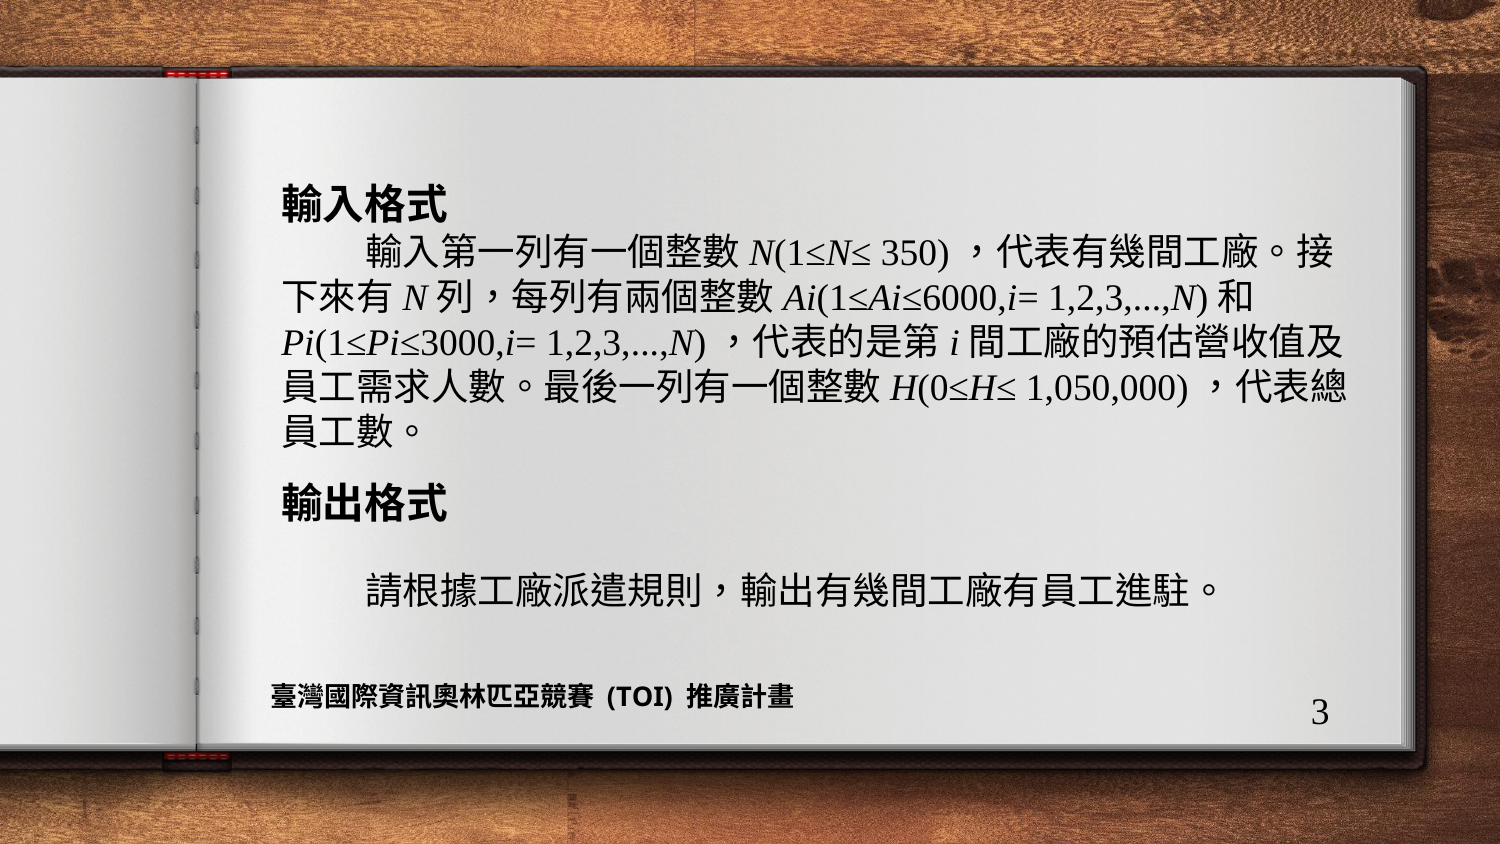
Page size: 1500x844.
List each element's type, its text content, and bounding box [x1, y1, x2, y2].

text_box [1295, 672, 1386, 737]
text_box 輸出格式 請根據工廠派遣規則，輸出有幾間工廠有員工進駐。 [266, 470, 1368, 620]
text_box 輸入格式 輸入第一列有一個整數N(1≤N≤ 350)，代表有幾間工廠。接下來有N列，每列有兩個整數Ai(1≤Ai≤6000,i= 1,2,3,...,N)和Pi(1≤Pi≤3000,i= 1,2,3,...,N)，代表的是第i間工廠的預估營收值及員工需求人數。最後一列有一個整數H(0≤H≤ 1,050,000)，代表總員工數。 [266, 171, 1368, 461]
